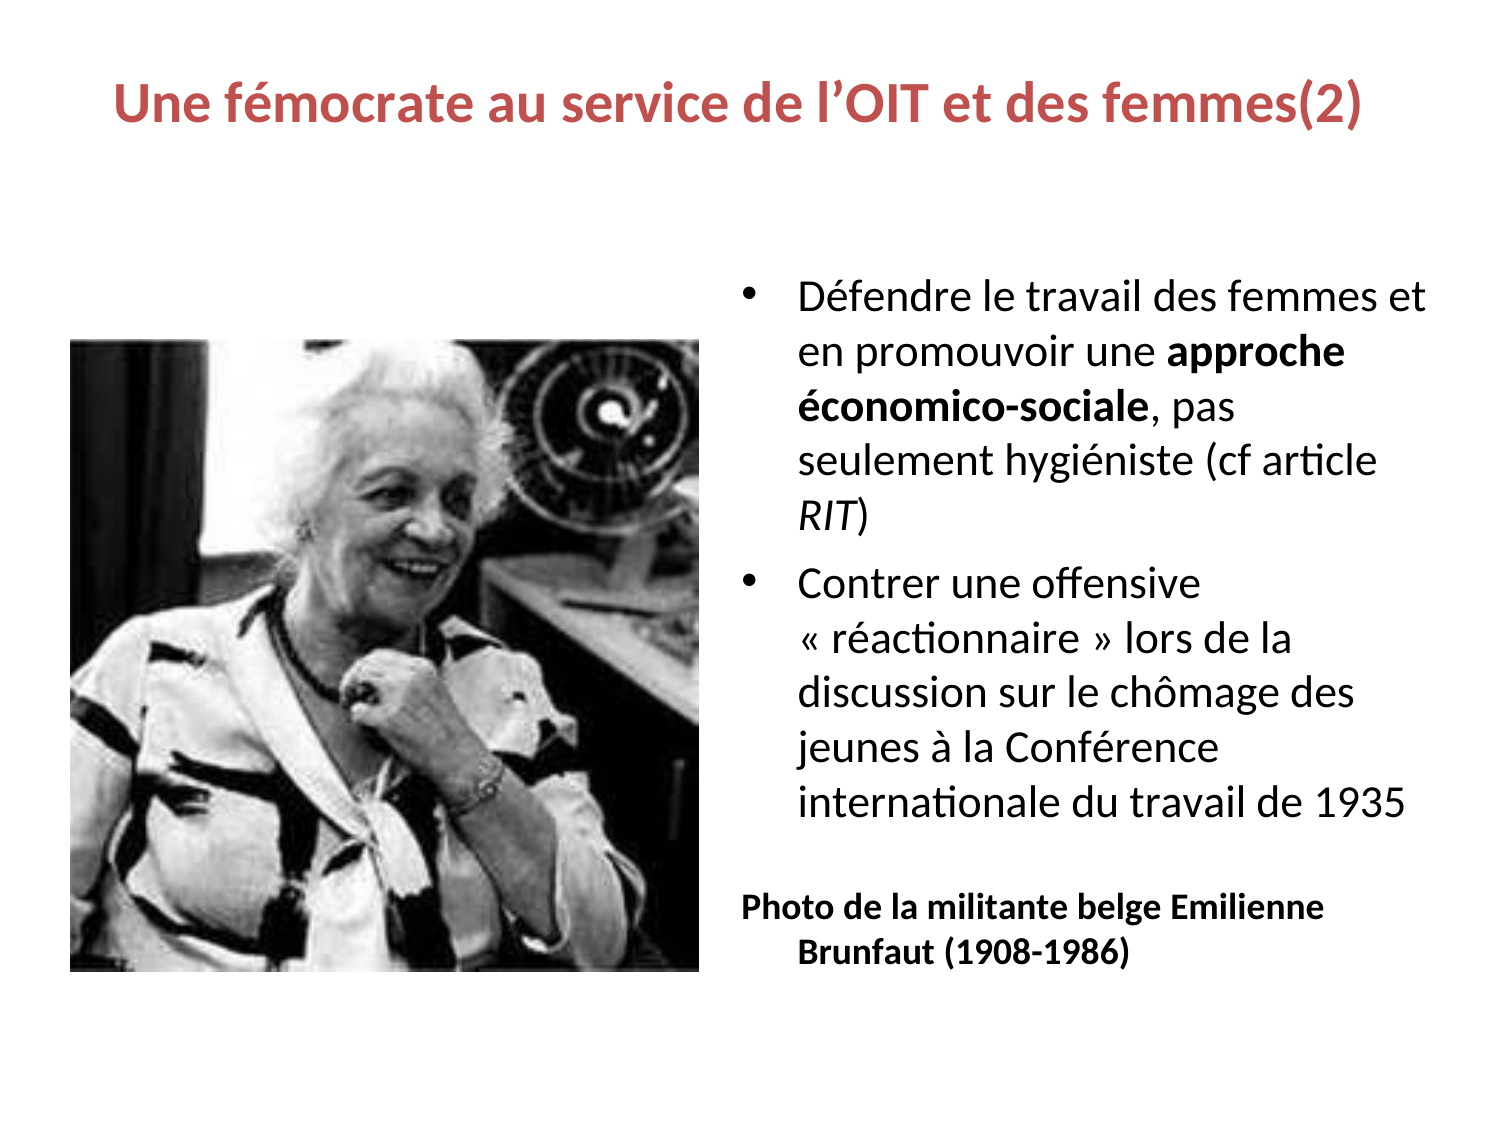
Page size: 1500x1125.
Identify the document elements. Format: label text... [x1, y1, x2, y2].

picture [70, 339, 699, 972]
list Défendre le travail des femmes et en promouvoir une approche économico-sociale, pas seulement hygiéniste (cf article RIT) Contrer une offensive « réactionnaire » lors de la discussion sur le chômage des jeunes à la Conférence internationale du travail de 1935 Photo de la militante belge Emilienne Brunfaut (1908-1986) [726, 257, 1454, 1020]
title Une fémocrate au service de l’OIT et des femmes(2) [70, 23, 1421, 176]
